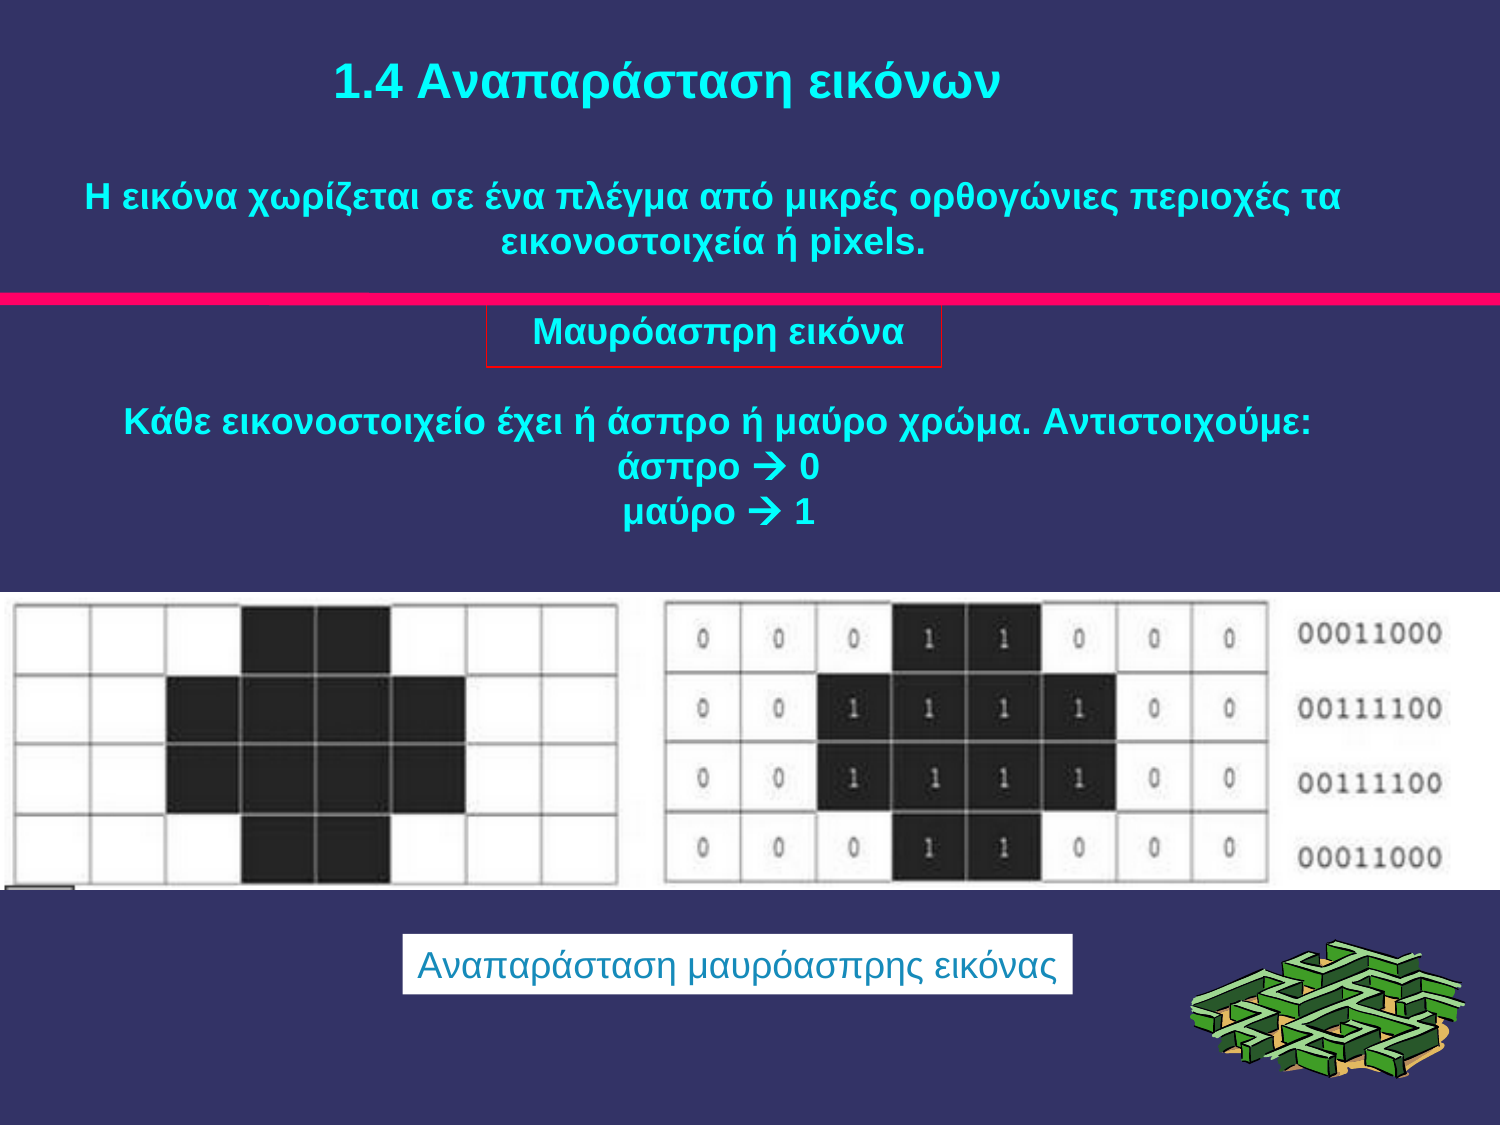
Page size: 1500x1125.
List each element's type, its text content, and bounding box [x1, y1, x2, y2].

picture [0, 592, 1500, 890]
text_box 1.4 Αναπαράσταση εικόνων [318, 41, 1018, 117]
text_box Η εικόνα χωρίζεται σε ένα πλέγμα από μικρές ορθογώνιες περιοχές τα εικονοστοιχεία ή pixels. Μαυρόασπρη εικόνα Κάθε εικονοστοιχείο έχει ή άσπρο ή μαύρο χρώμα. Αντιστοιχούμε: άσπρο  0 μαύρο  1 [487, 306, 941, 366]
text_box Η εικόνα χωρίζεται σε ένα πλέγμα από μικρές ορθογώνιες περιοχές τα εικονοστοιχεία ή pixels. Μαυρόασπρη εικόνα Κάθε εικονοστοιχείο έχει ή άσπρο ή μαύρο χρώμα. Αντιστοιχούμε: άσπρο  0 μαύρο  1 [69, 119, 1368, 292]
text_box Η εικόνα χωρίζεται σε ένα πλέγμα από μικρές ορθογώνιες περιοχές τα εικονοστοιχεία ή pixels. Μαυρόασπρη εικόνα Κάθε εικονοστοιχείο έχει ή άσπρο ή μαύρο χρώμα. Αντιστοιχούμε: άσπρο  0 μαύρο  1 [69, 306, 1368, 540]
text_box Αναπαράσταση μαυρόασπρης εικόνας [402, 933, 1073, 995]
